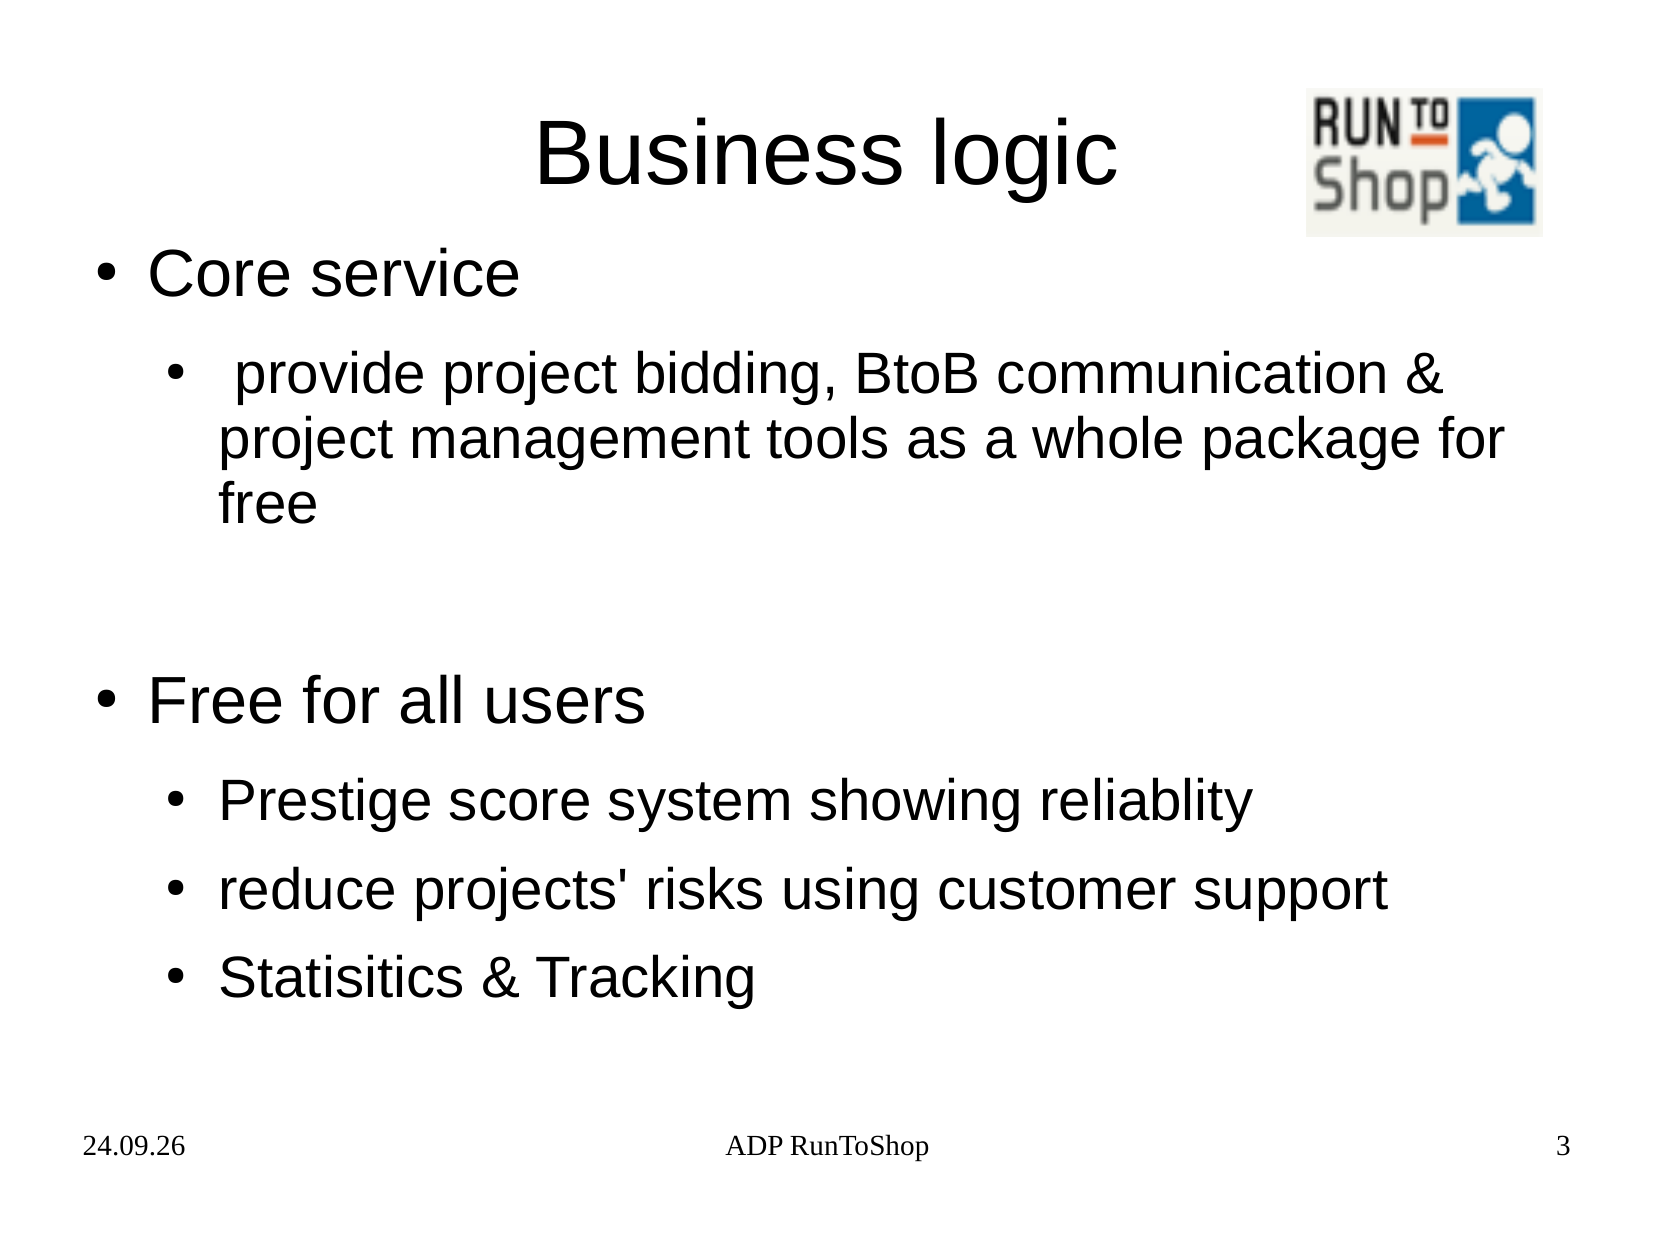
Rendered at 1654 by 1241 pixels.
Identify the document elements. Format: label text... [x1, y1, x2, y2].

picture [1306, 88, 1543, 237]
title Business logic [82, 49, 1571, 257]
list Core service provide project bidding, BtoB communication & project management tools as a whole package for free Free for all users Prestige score system showing reliablity reduce projects' risks using customer support Statisitics & Tracking [76, 236, 1565, 1143]
